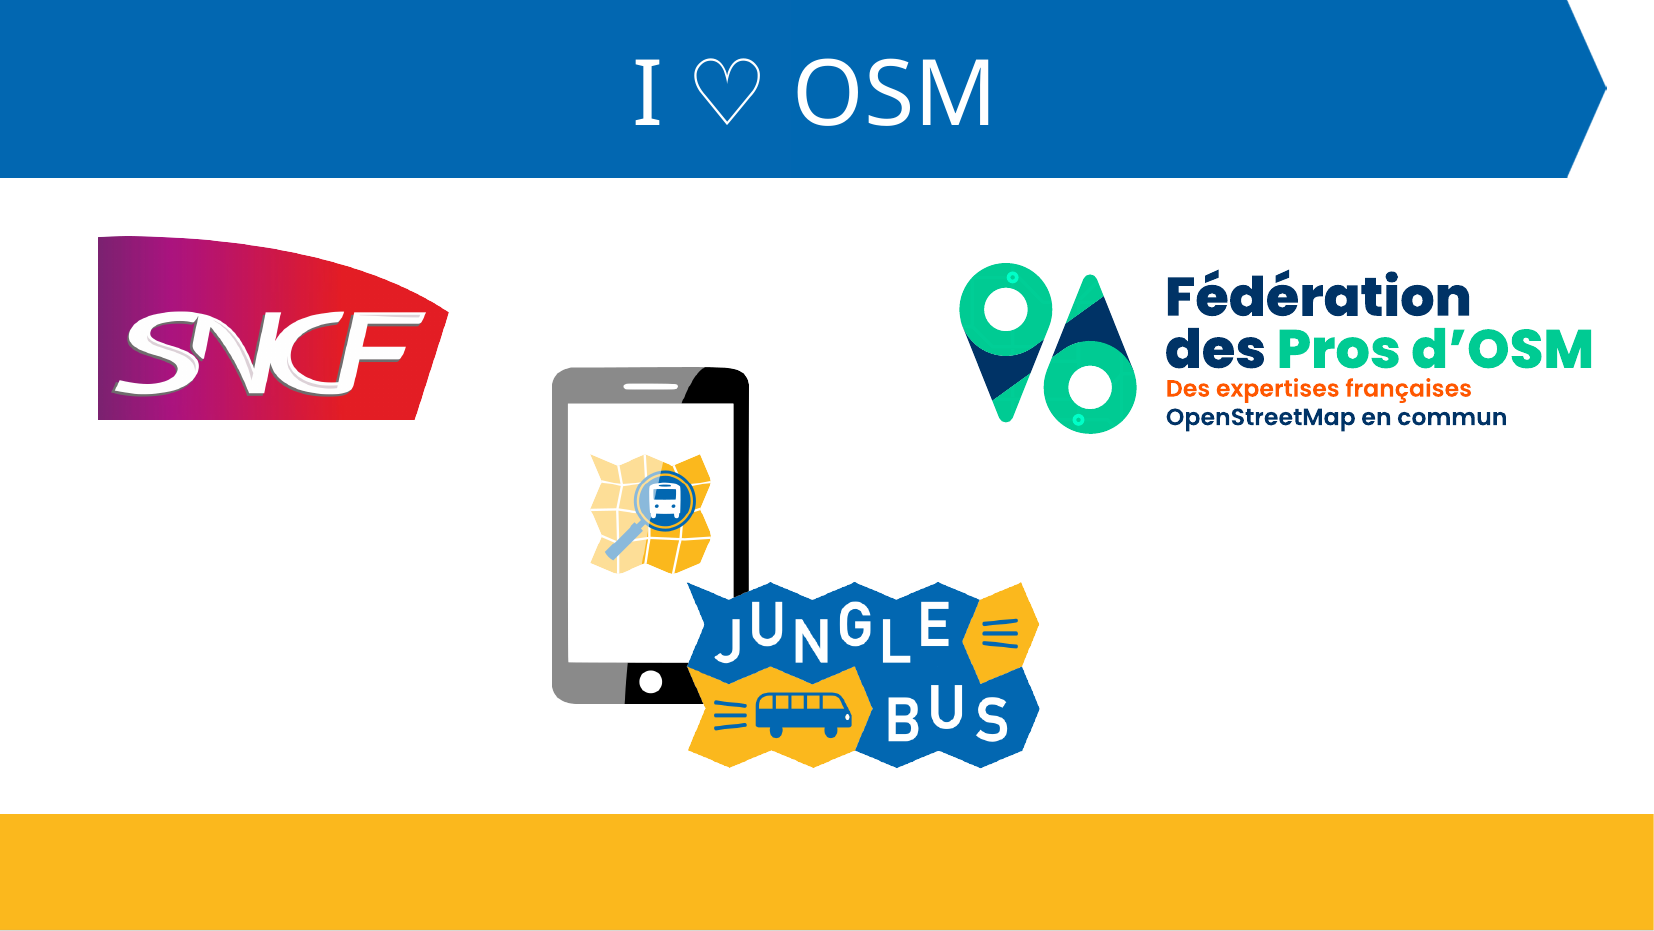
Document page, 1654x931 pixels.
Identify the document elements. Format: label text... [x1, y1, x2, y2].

picture [98, 236, 449, 420]
picture [938, 236, 1612, 461]
picture [0, 0, 1607, 178]
title I ♡ OSM [230, 36, 1400, 144]
picture [0, 367, 1654, 931]
